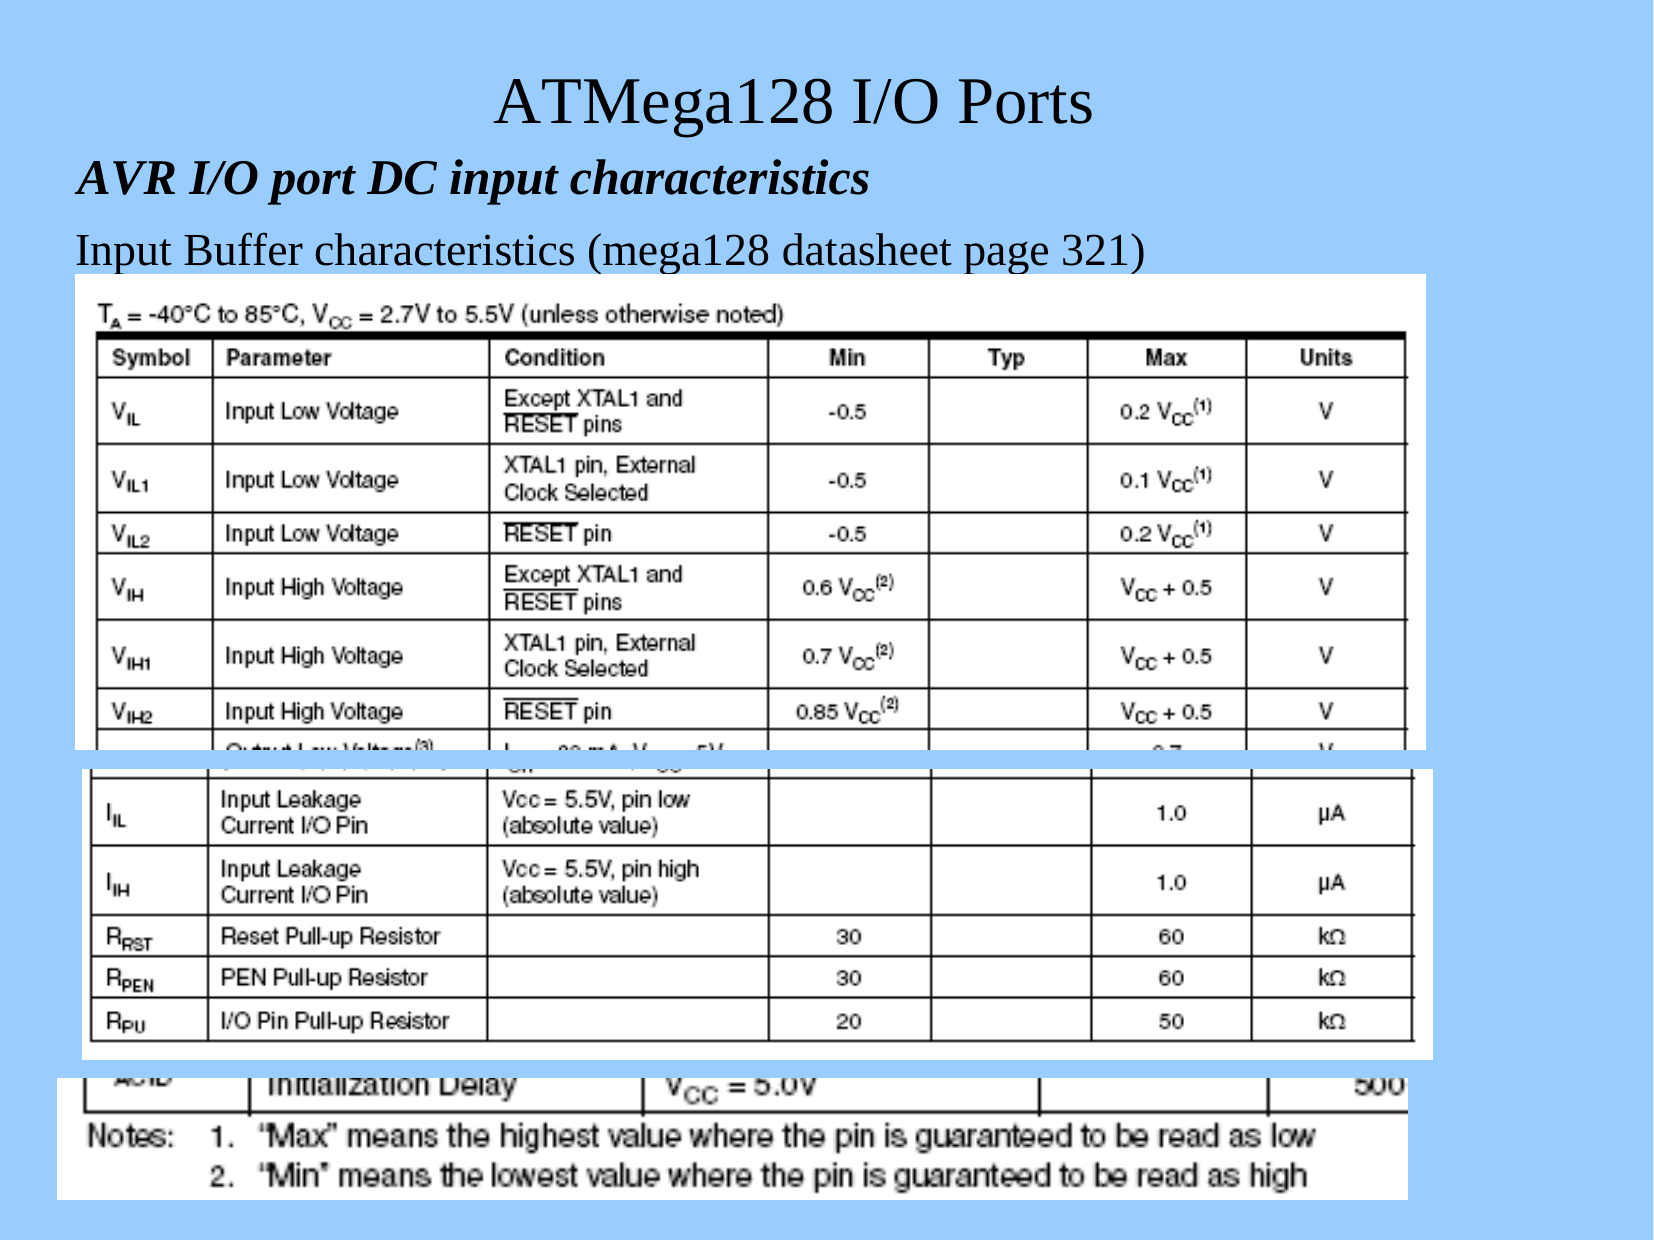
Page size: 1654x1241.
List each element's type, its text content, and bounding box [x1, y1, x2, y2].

text_box [75, 225, 1538, 1126]
picture [75, 274, 1426, 751]
text_box [413, 41, 671, 97]
text_box ATMega128 I/O Ports [493, 63, 1096, 138]
picture [57, 1078, 1408, 1201]
text_box AVR I/O port DC input characteristics [77, 150, 872, 206]
text_box Input Buffer characteristics (mega128 datasheet page 321) [75, 225, 1146, 274]
picture [82, 769, 1433, 1060]
